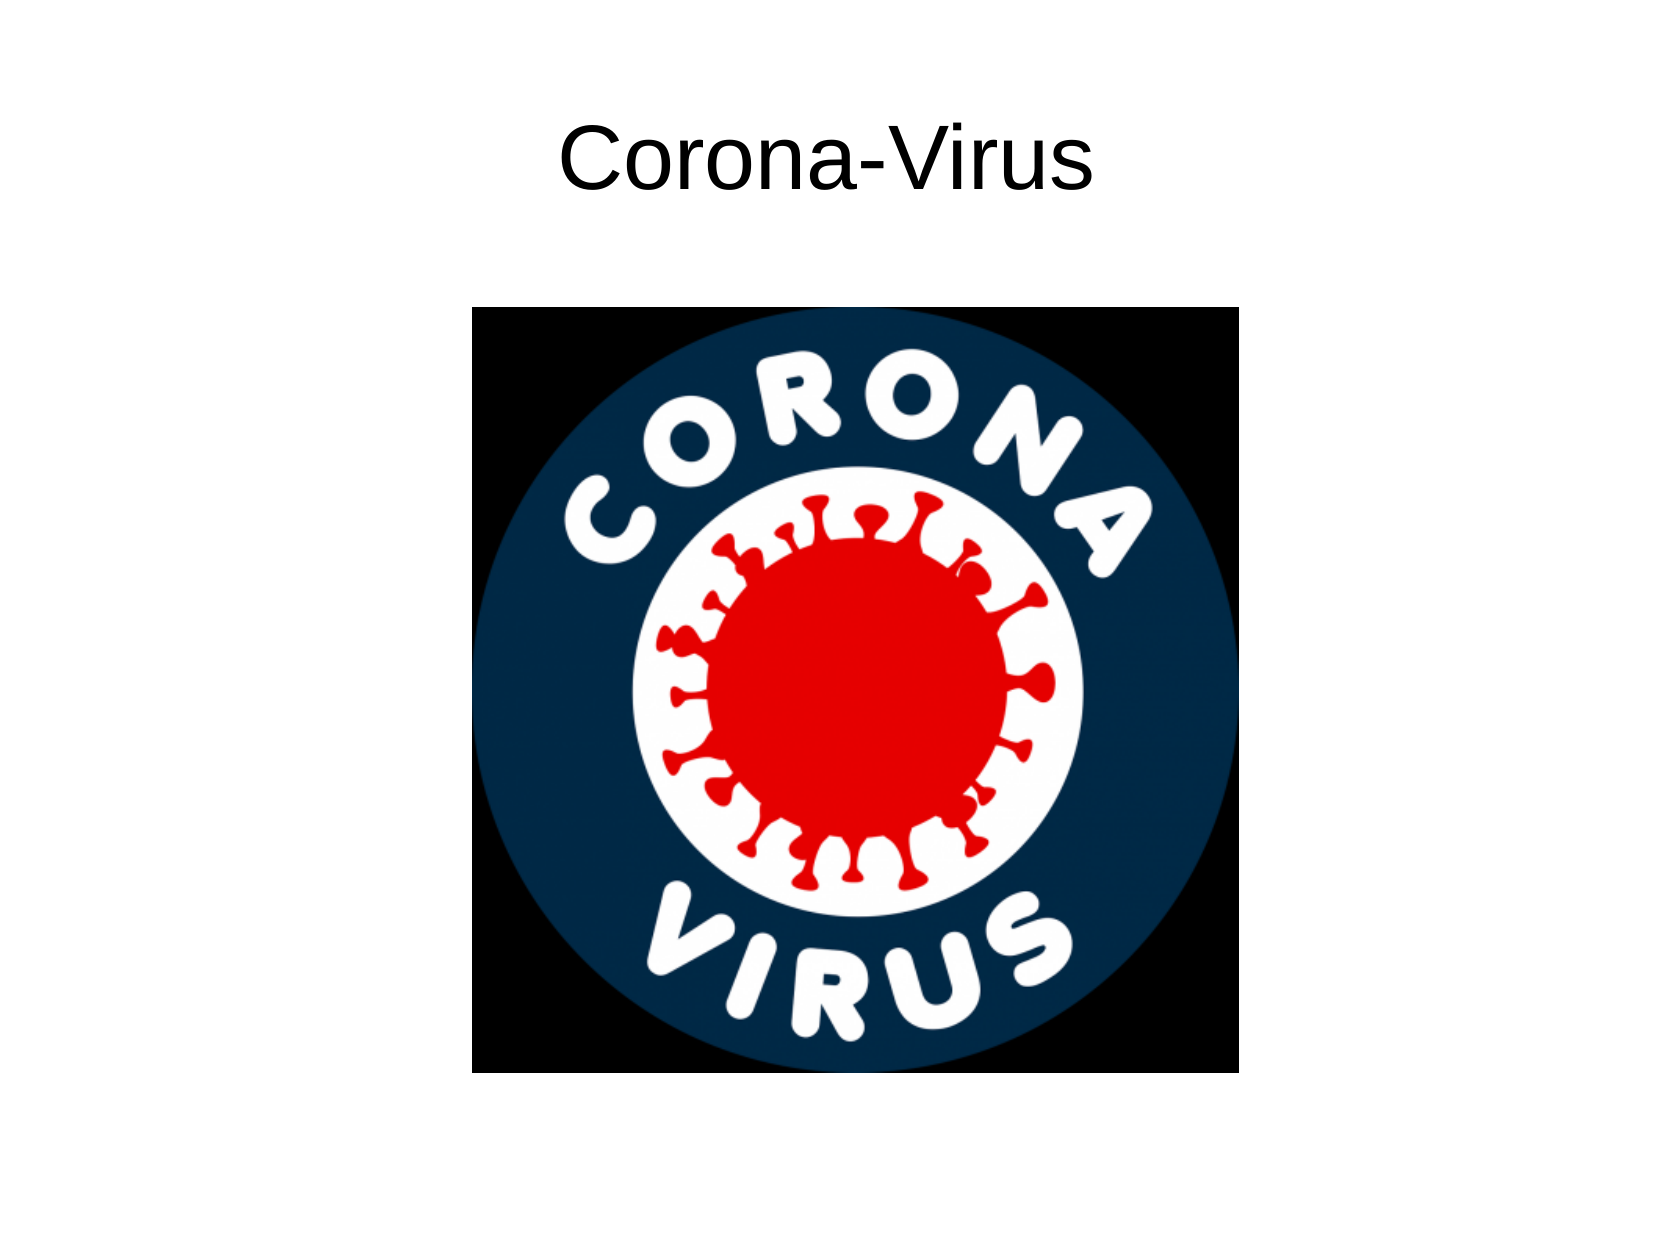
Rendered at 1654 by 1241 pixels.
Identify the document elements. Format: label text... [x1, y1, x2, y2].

title Corona-Virus [82, 49, 1571, 257]
picture [472, 307, 1239, 1073]
